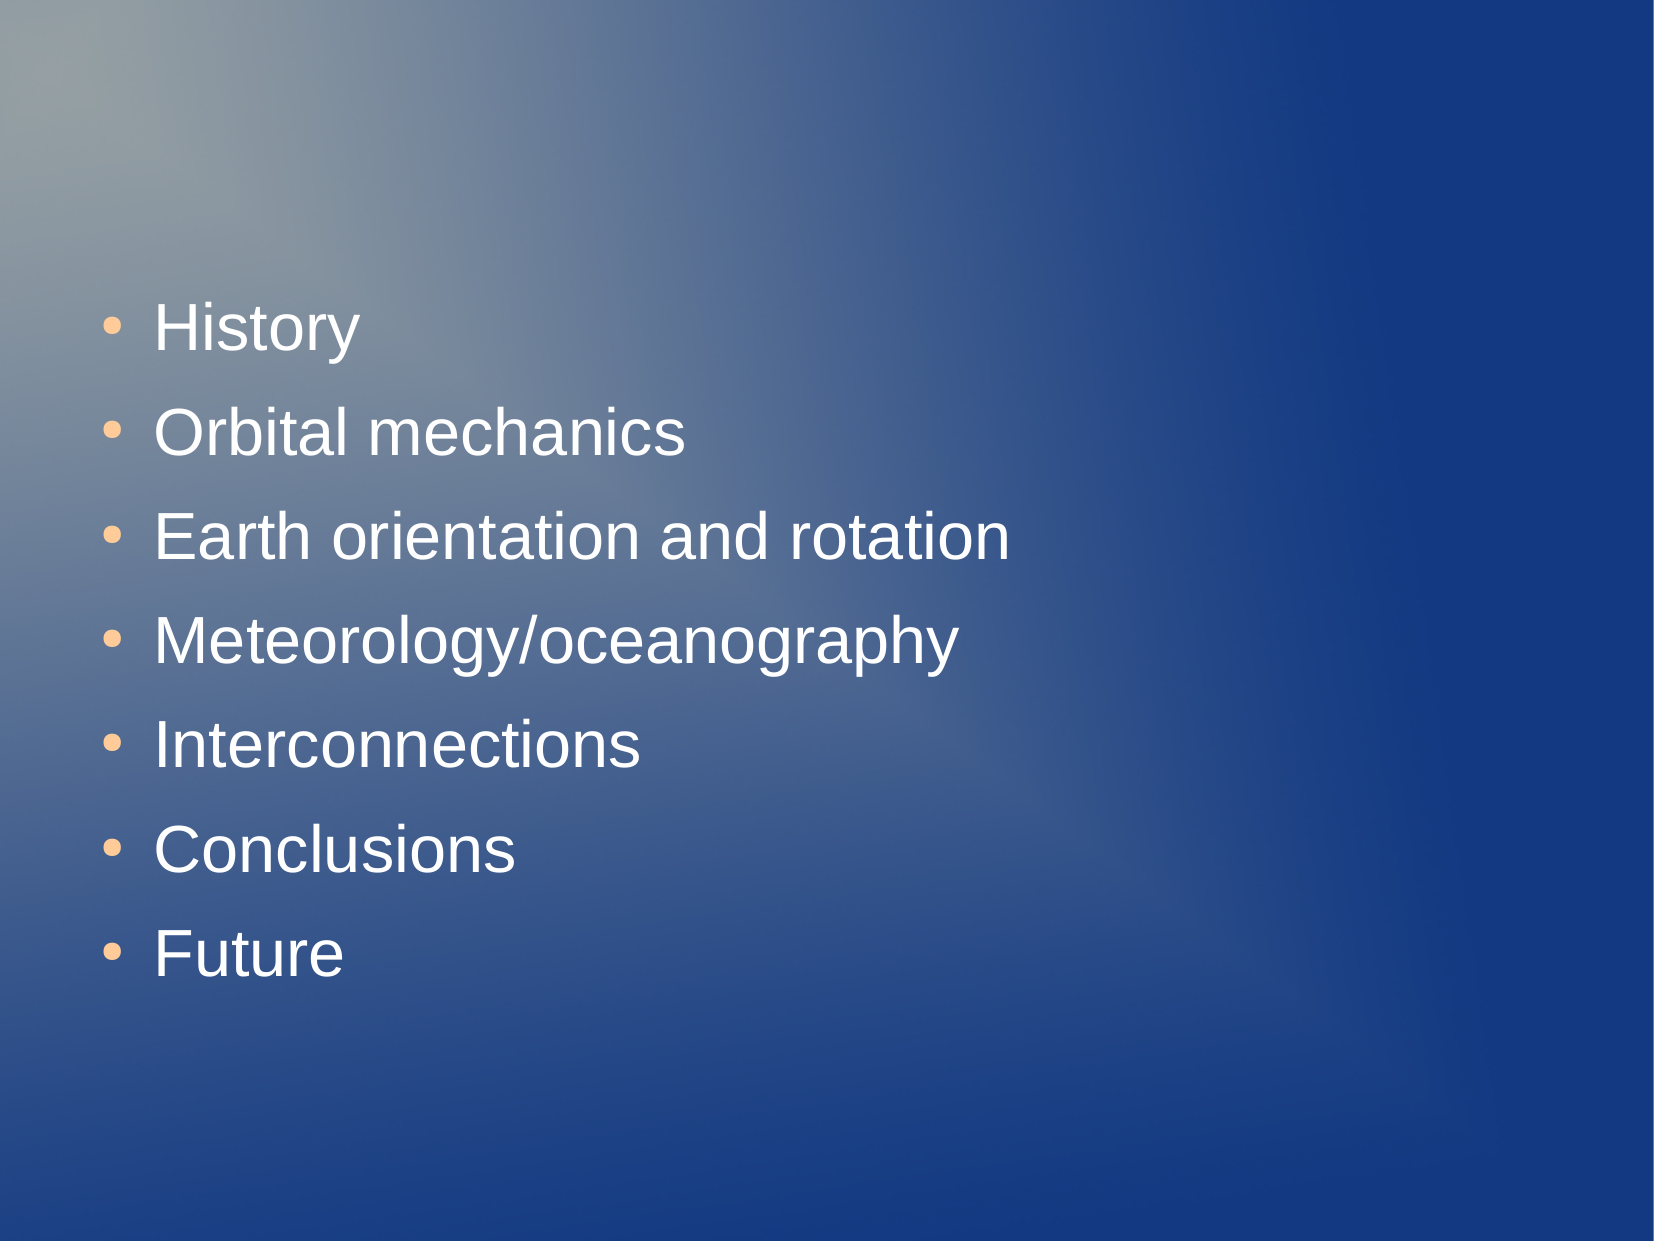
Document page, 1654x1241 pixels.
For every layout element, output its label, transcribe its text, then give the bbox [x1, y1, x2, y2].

picture [0, 0, 1654, 1241]
list History Orbital mechanics Earth orientation and rotation Meteorology/oceanography Interconnections Conclusions Future [82, 290, 1571, 1094]
